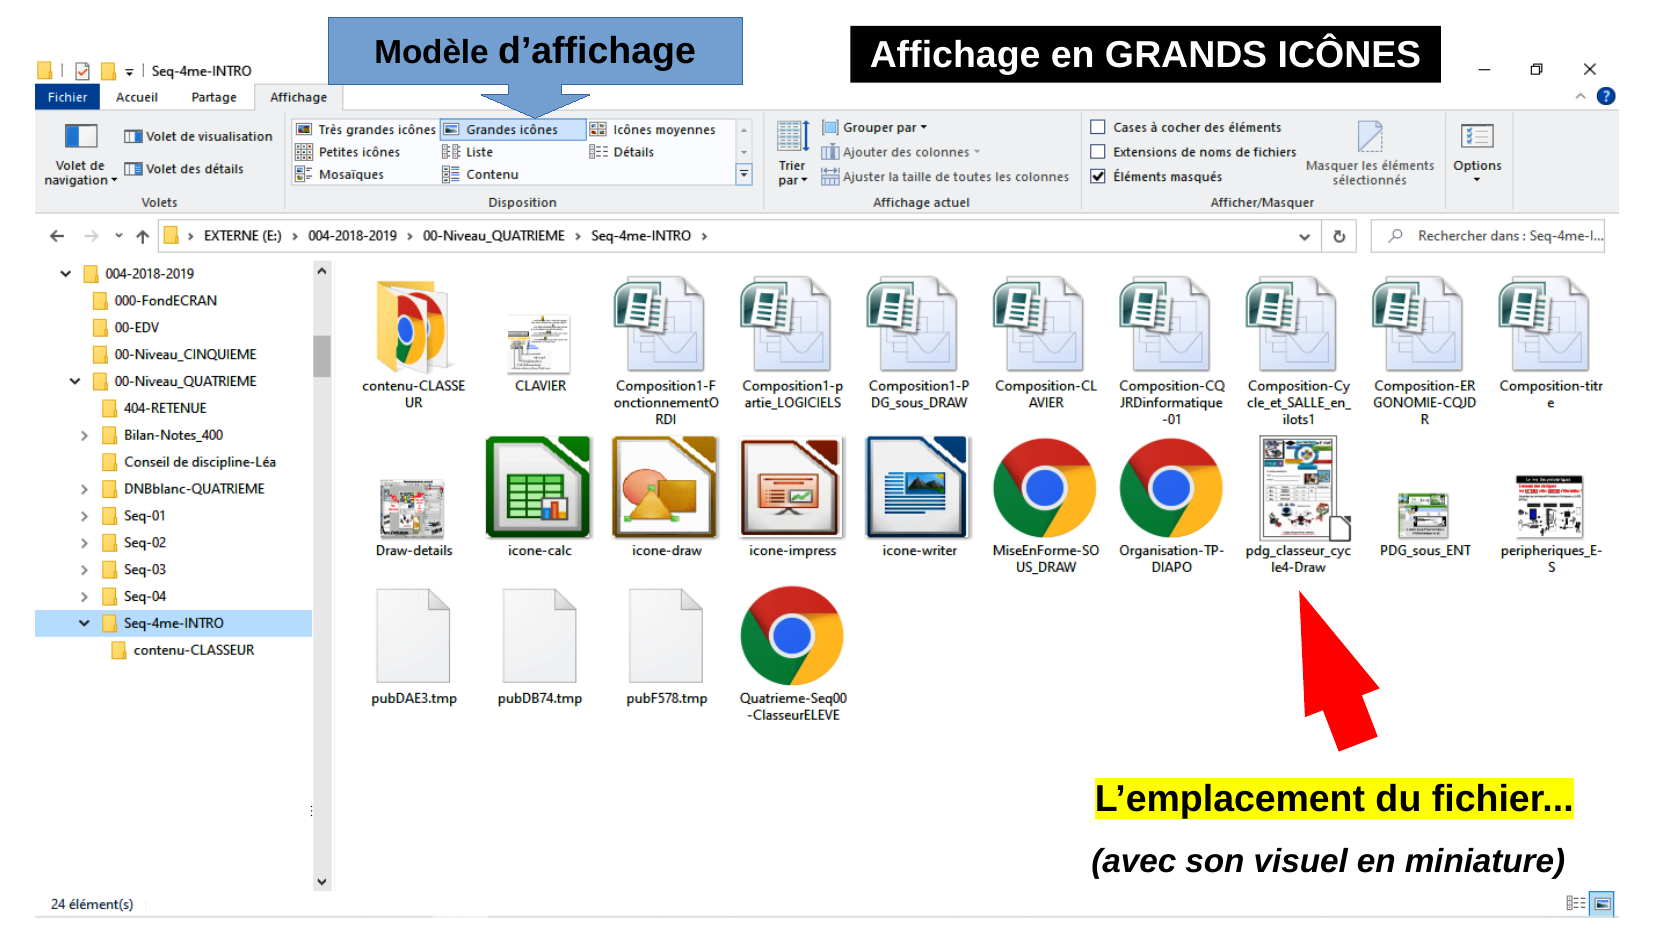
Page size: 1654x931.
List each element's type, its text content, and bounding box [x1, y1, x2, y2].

text_box (avec son visuel en miniature) [1074, 834, 1583, 887]
text_box L’emplacement du fichier... [1062, 769, 1607, 827]
text_box Affichage en GRANDS ICÔNES [850, 25, 1441, 83]
text_box Modèle d’affichage [328, 17, 743, 119]
picture [35, 58, 1619, 918]
